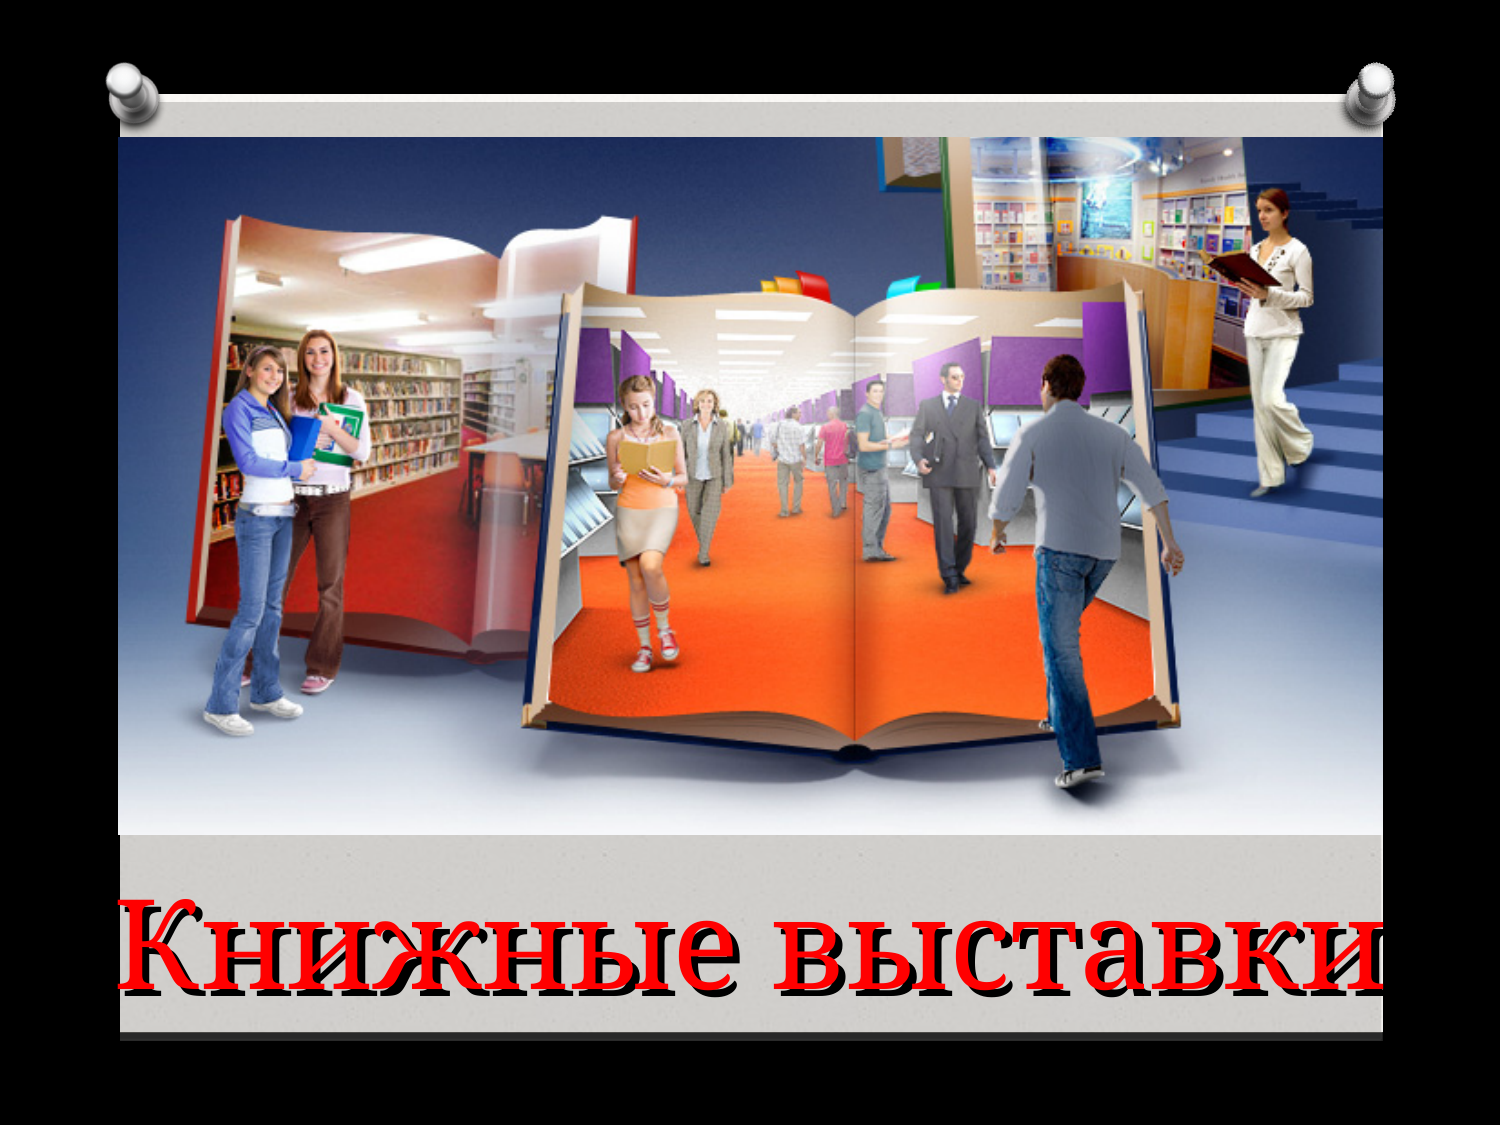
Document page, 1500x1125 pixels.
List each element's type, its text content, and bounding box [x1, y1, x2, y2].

picture [118, 137, 1383, 835]
title Книжные выставки [67, 846, 1434, 1034]
